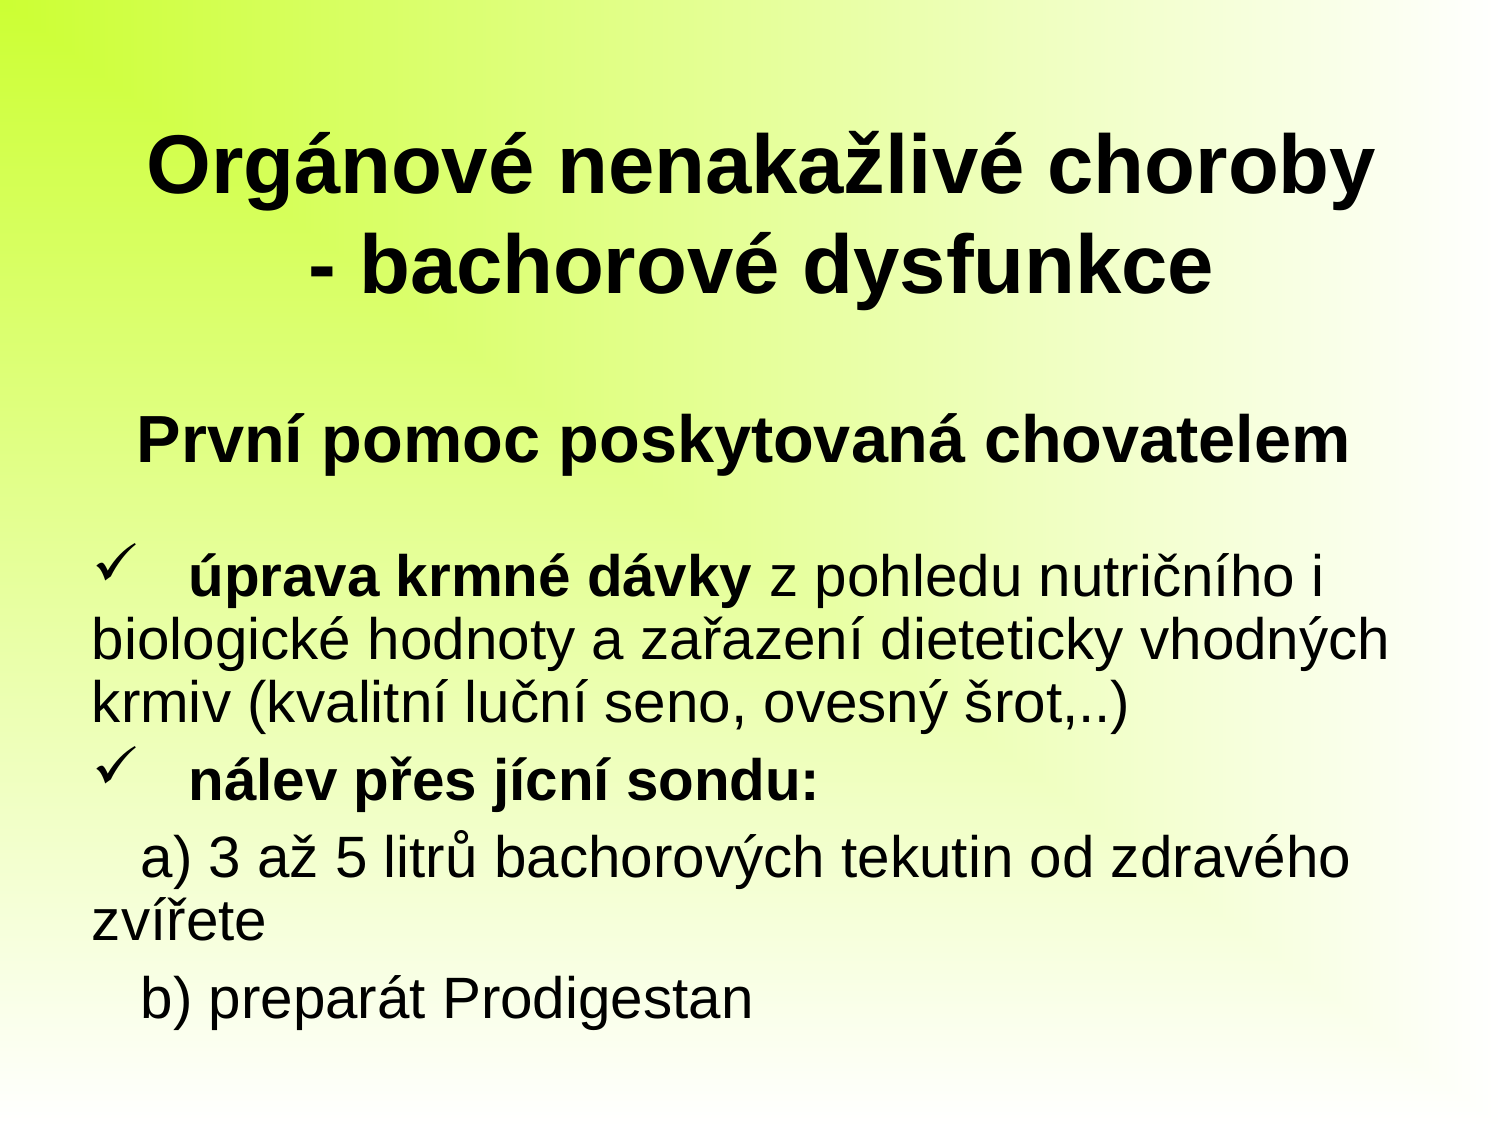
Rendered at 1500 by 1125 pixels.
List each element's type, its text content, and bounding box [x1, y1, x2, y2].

title Orgánové nenakažlivé choroby - bachorové dysfunkce [123, 90, 1399, 332]
text_box První pomoc poskytovaná chovatelem úprava krmné dávky z pohledu nutričního i biologické hodnoty a zařazení dieteticky vhodných krmiv (kvalitní luční seno, ovesný šrot,..) nálev přes jícní sondu: a) 3 až 5 litrů bachorových tekutin od zdravého zvířete b) preparát Prodigestan [76, 397, 1412, 1083]
picture [0, 0, 1500, 1125]
